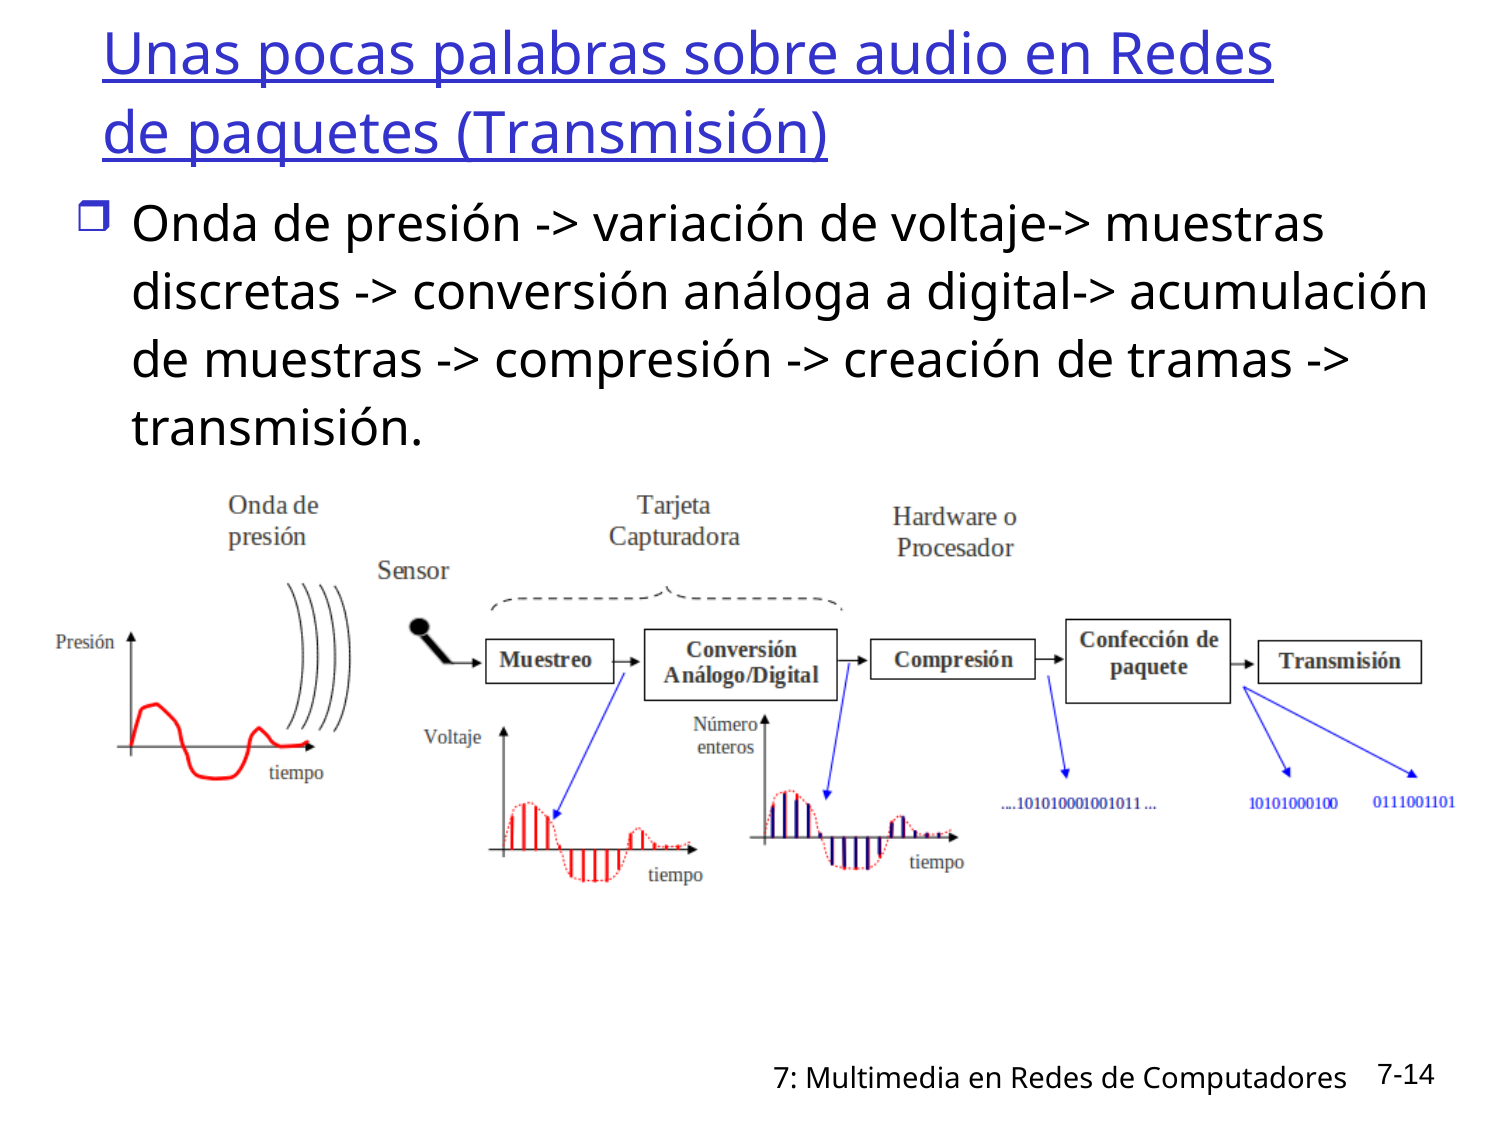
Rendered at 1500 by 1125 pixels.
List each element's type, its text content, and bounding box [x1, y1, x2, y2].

list Onda de presión -> variación de voltaje-> muestras discretas -> conversión análoga a digital-> acumulación de muestras -> compresión -> creación de tramas -> transmisión. [75, 187, 1500, 1051]
picture [43, 487, 1463, 890]
title Unas pocas palabras sobre audio en Redes de paquetes (Transmisión) [87, 12, 1363, 171]
